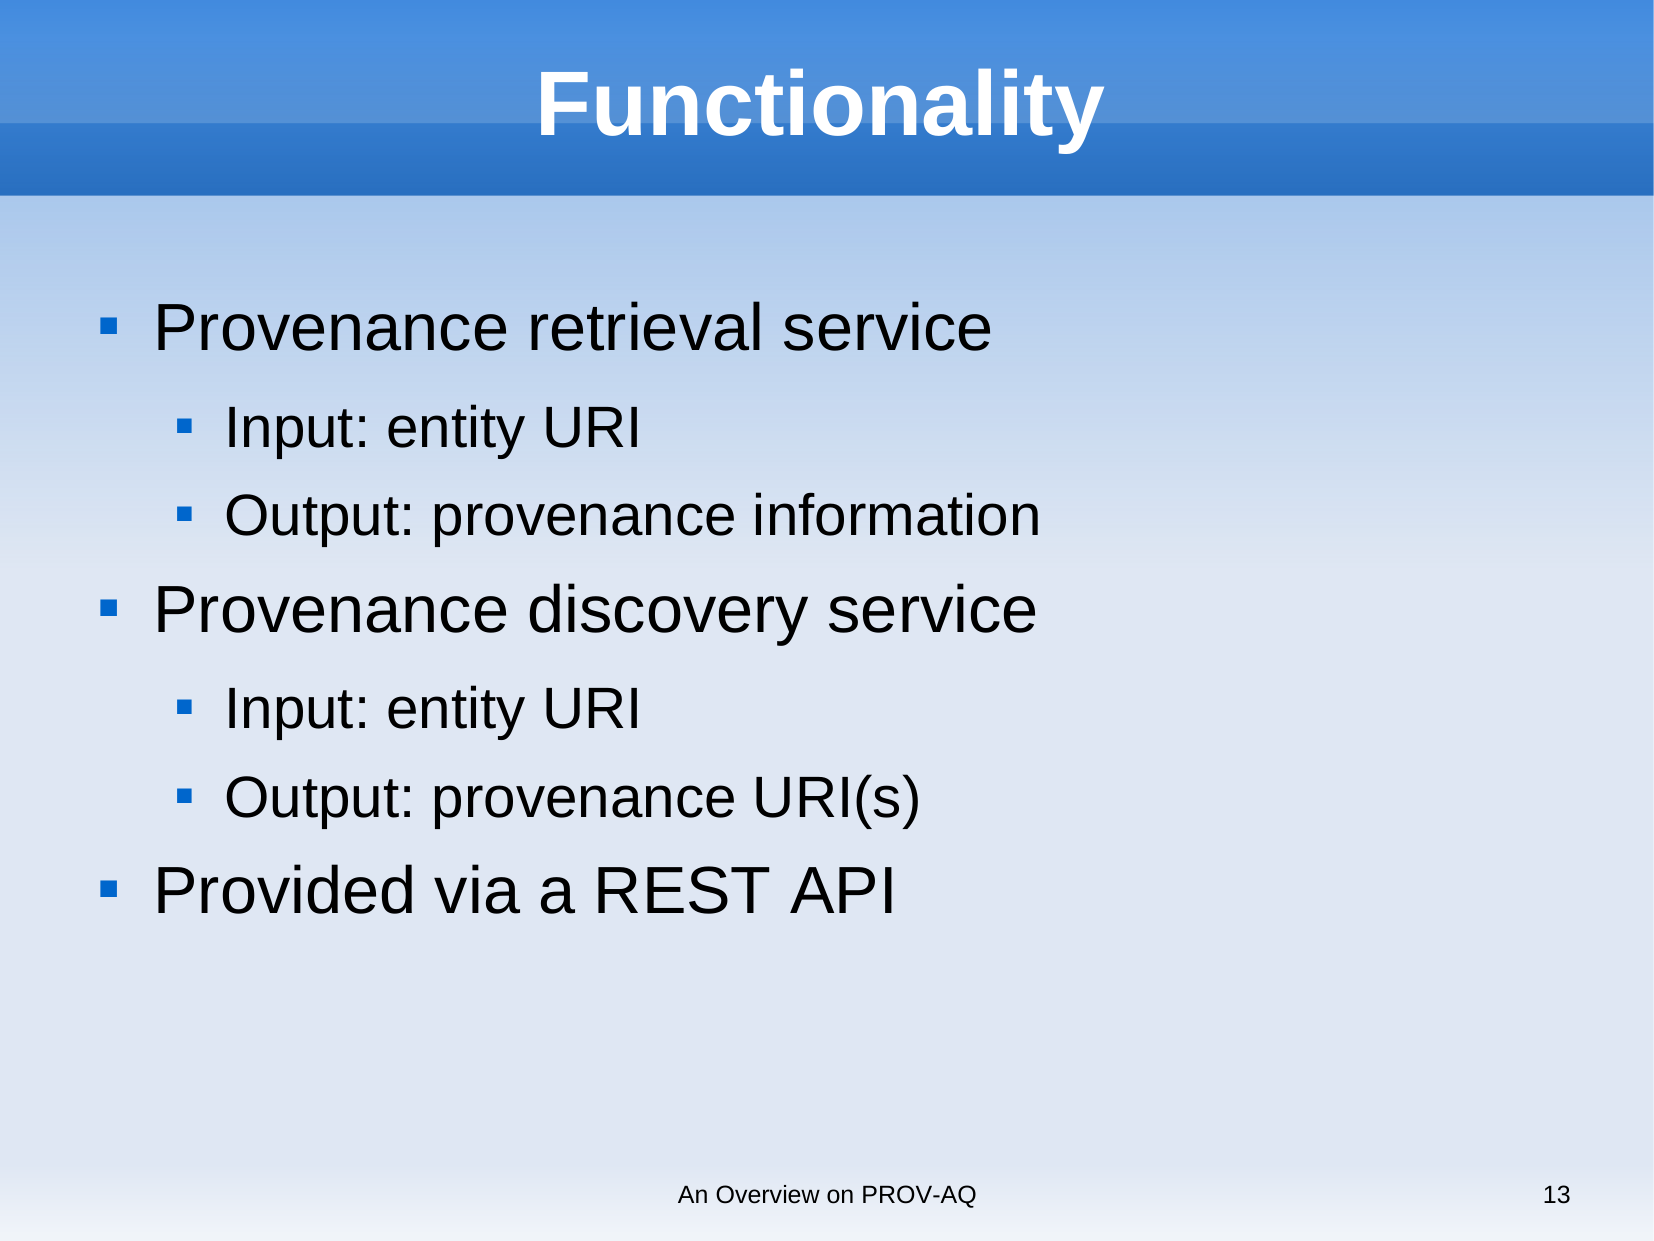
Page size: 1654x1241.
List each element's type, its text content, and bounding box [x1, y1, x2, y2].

list Provenance retrieval service Input: entity URI Output: provenance information Provenance discovery service Input: entity URI Output: provenance URI(s) Provided via a REST API [82, 290, 1571, 1109]
picture [0, 0, 1654, 1241]
title Functionality [76, 0, 1565, 208]
